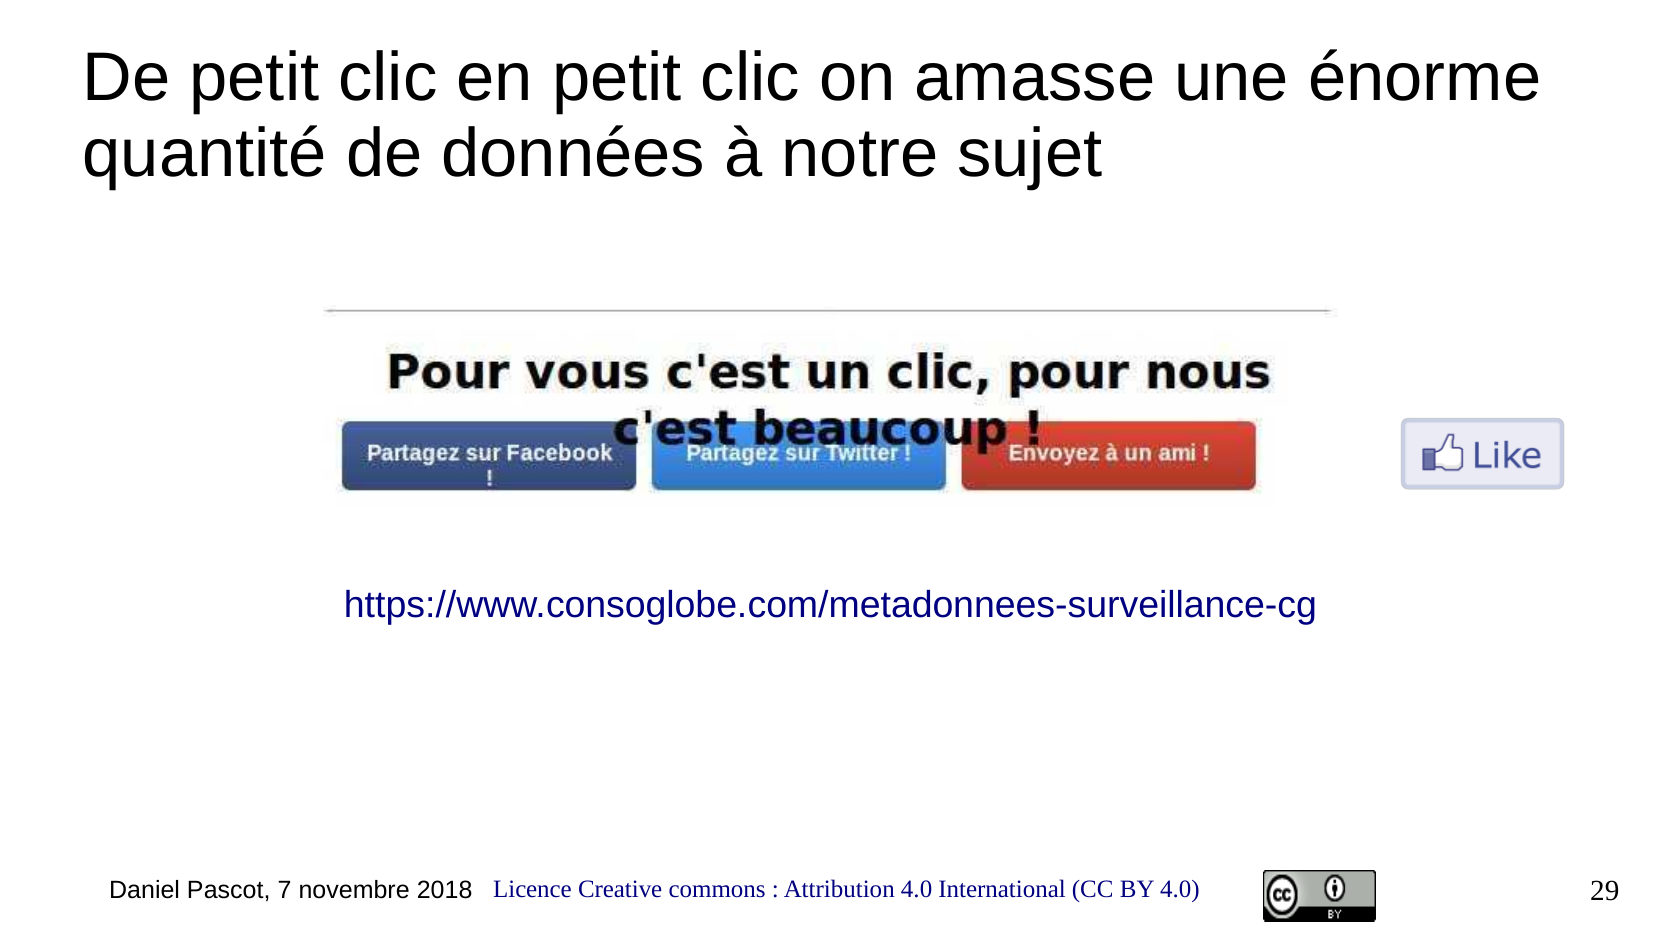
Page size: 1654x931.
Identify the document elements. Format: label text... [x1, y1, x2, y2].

picture [311, 293, 1350, 514]
title De petit clic en petit clic on amasse une énorme quantité de données à notre sujet [82, 37, 1571, 193]
picture [1263, 870, 1376, 922]
text_box https://www.consoglobe.com/metadonnees-surveillance-cg [329, 576, 1477, 633]
picture [1381, 401, 1585, 507]
